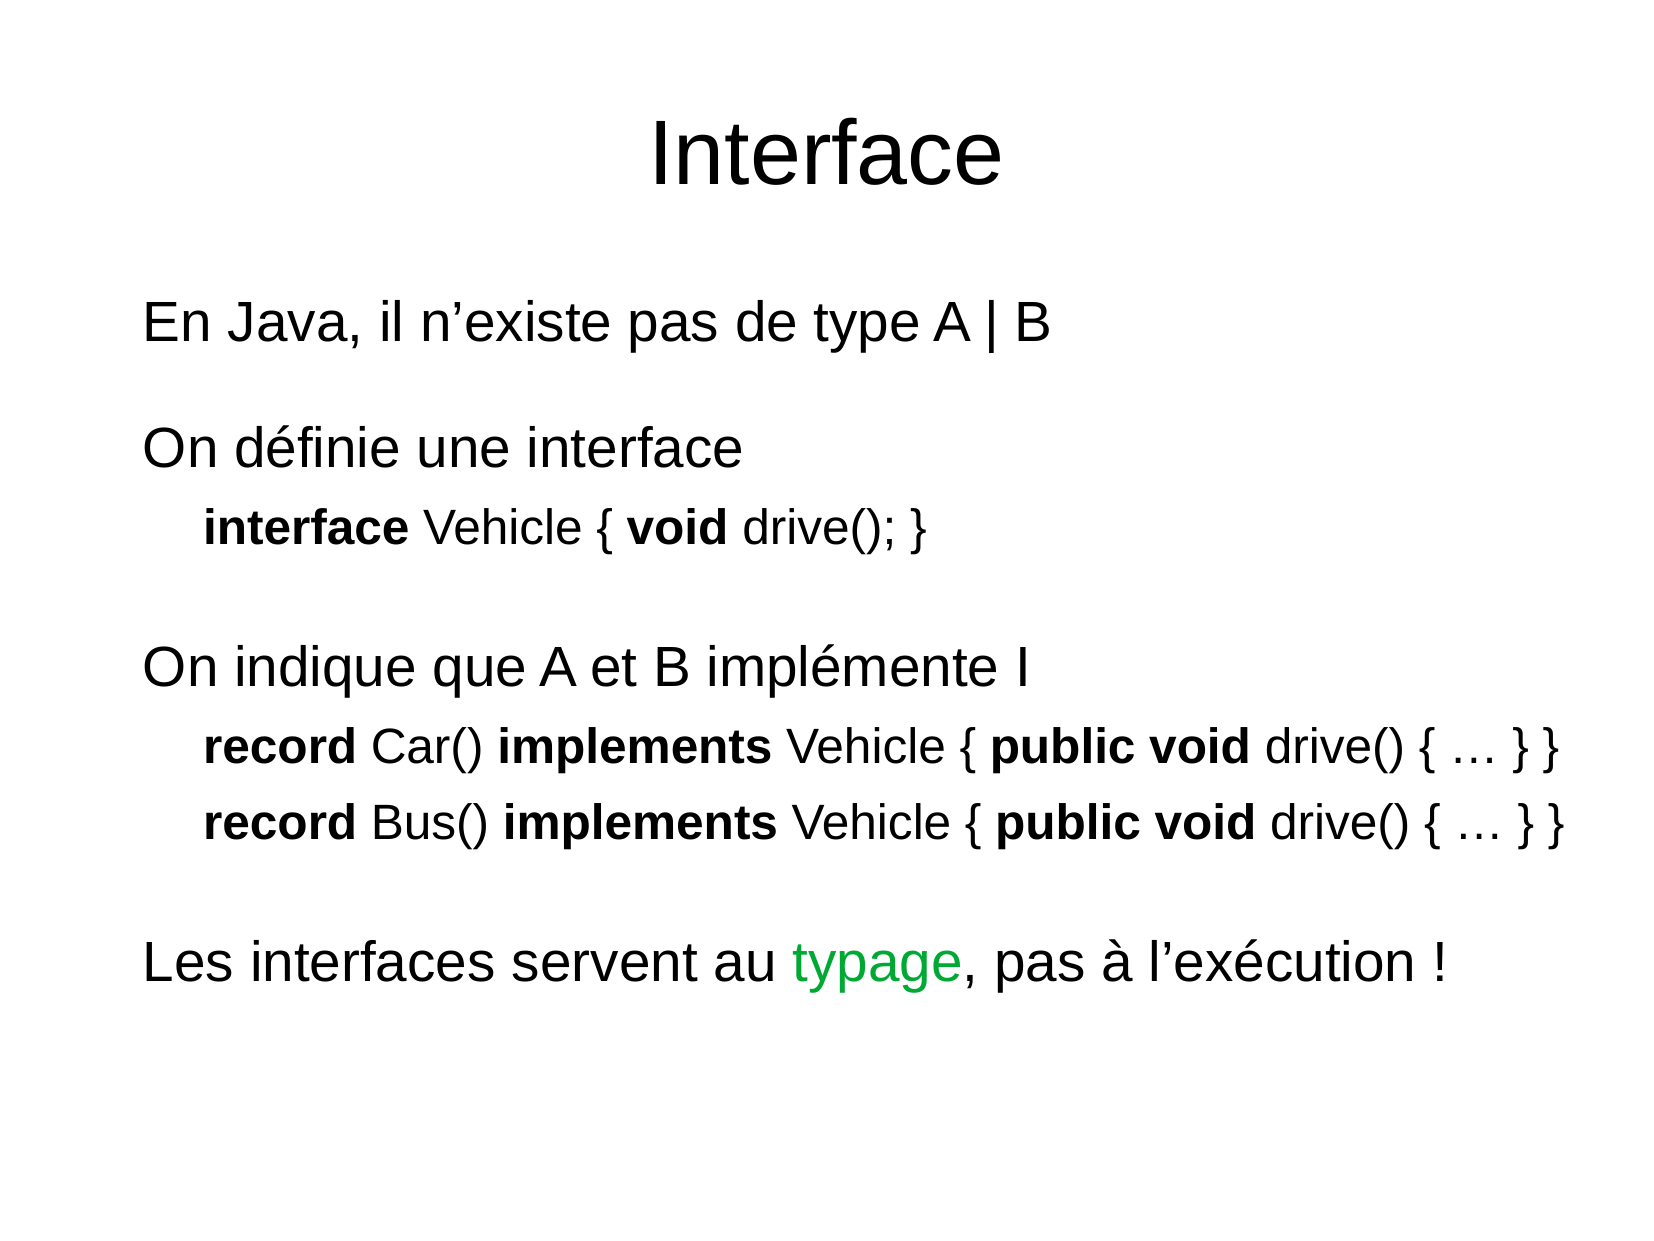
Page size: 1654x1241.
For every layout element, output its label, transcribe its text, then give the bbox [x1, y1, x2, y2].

list En Java, il n’existe pas de type A | B On définie une interface interface Vehicle { void drive(); } On indique que A et B implémente I record Car() implements Vehicle { public void drive() { … } } record Bus() implements Vehicle { public void drive() { … } } Les interfaces servent au typage, pas à l’exécution ! [82, 290, 1571, 1010]
title Interface [82, 49, 1571, 257]
